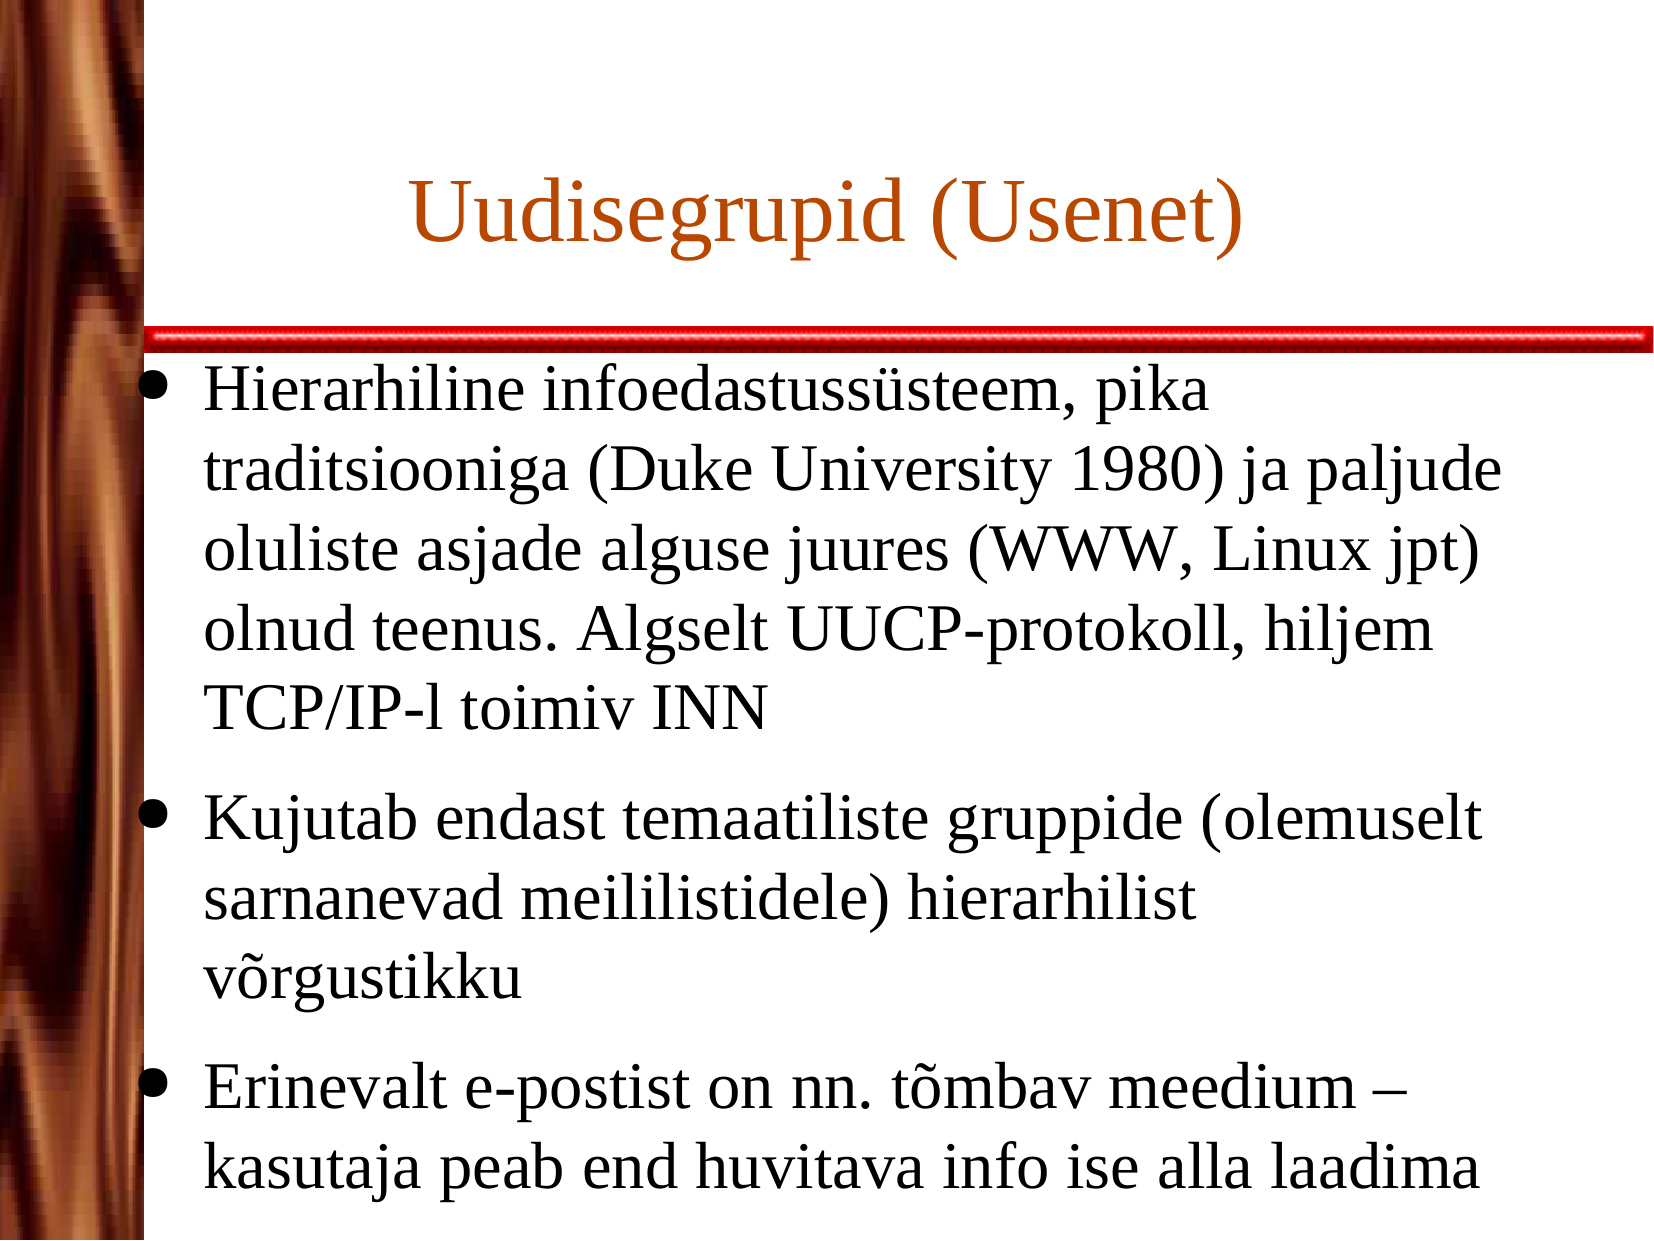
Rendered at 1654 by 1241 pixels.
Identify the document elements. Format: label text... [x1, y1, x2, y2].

title Uudisegrupid (Usenet) [121, 100, 1533, 312]
list Hierarhiline infoedastussüsteem, pika traditsiooniga (Duke University 1980) ja paljude oluliste asjade alguse juures (WWW, Linux jpt) olnud teenus. Algselt UUCP-protokoll, hiljem TCP/IP-l toimiv INN Kujutab endast temaatiliste gruppide (olemuselt sarnanevad meililistidele) hierarhilist võrgustikku Erinevalt e-postist on nn. tõmbav meedium – kasutaja peab end huvitava info ise alla laadima [121, 344, 1533, 1197]
picture [0, 0, 1654, 1240]
